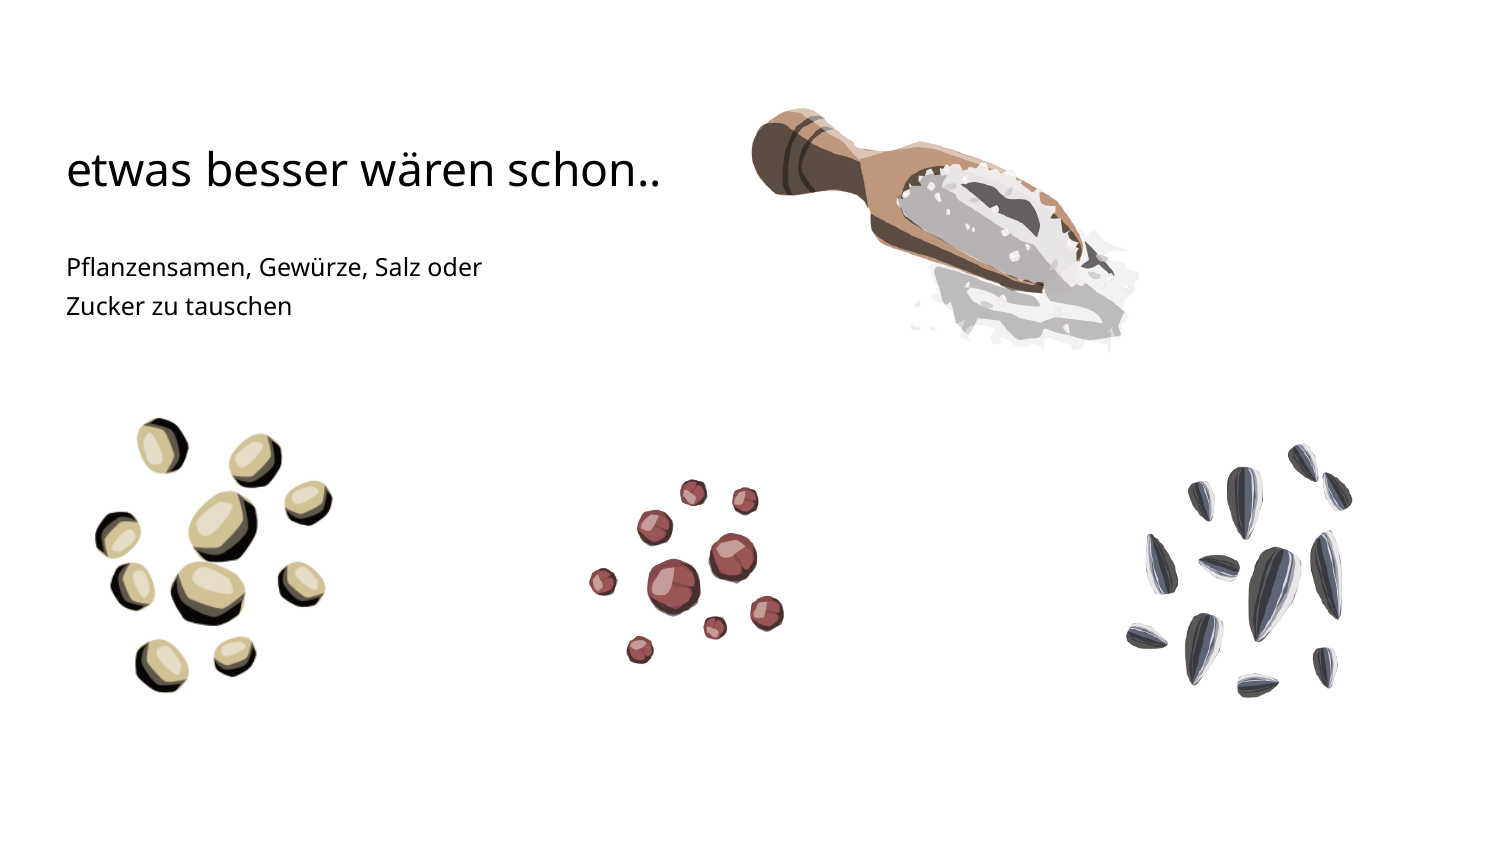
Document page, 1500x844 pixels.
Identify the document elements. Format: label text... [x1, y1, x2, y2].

picture [75, 386, 367, 734]
list Pflanzensamen, Gewürze, Salz oder Zucker zu tauschen [51, 229, 512, 687]
title etwas besser wären schon.. [51, 91, 690, 216]
picture [1097, 439, 1389, 721]
picture [577, 459, 802, 701]
picture [690, 71, 1181, 379]
